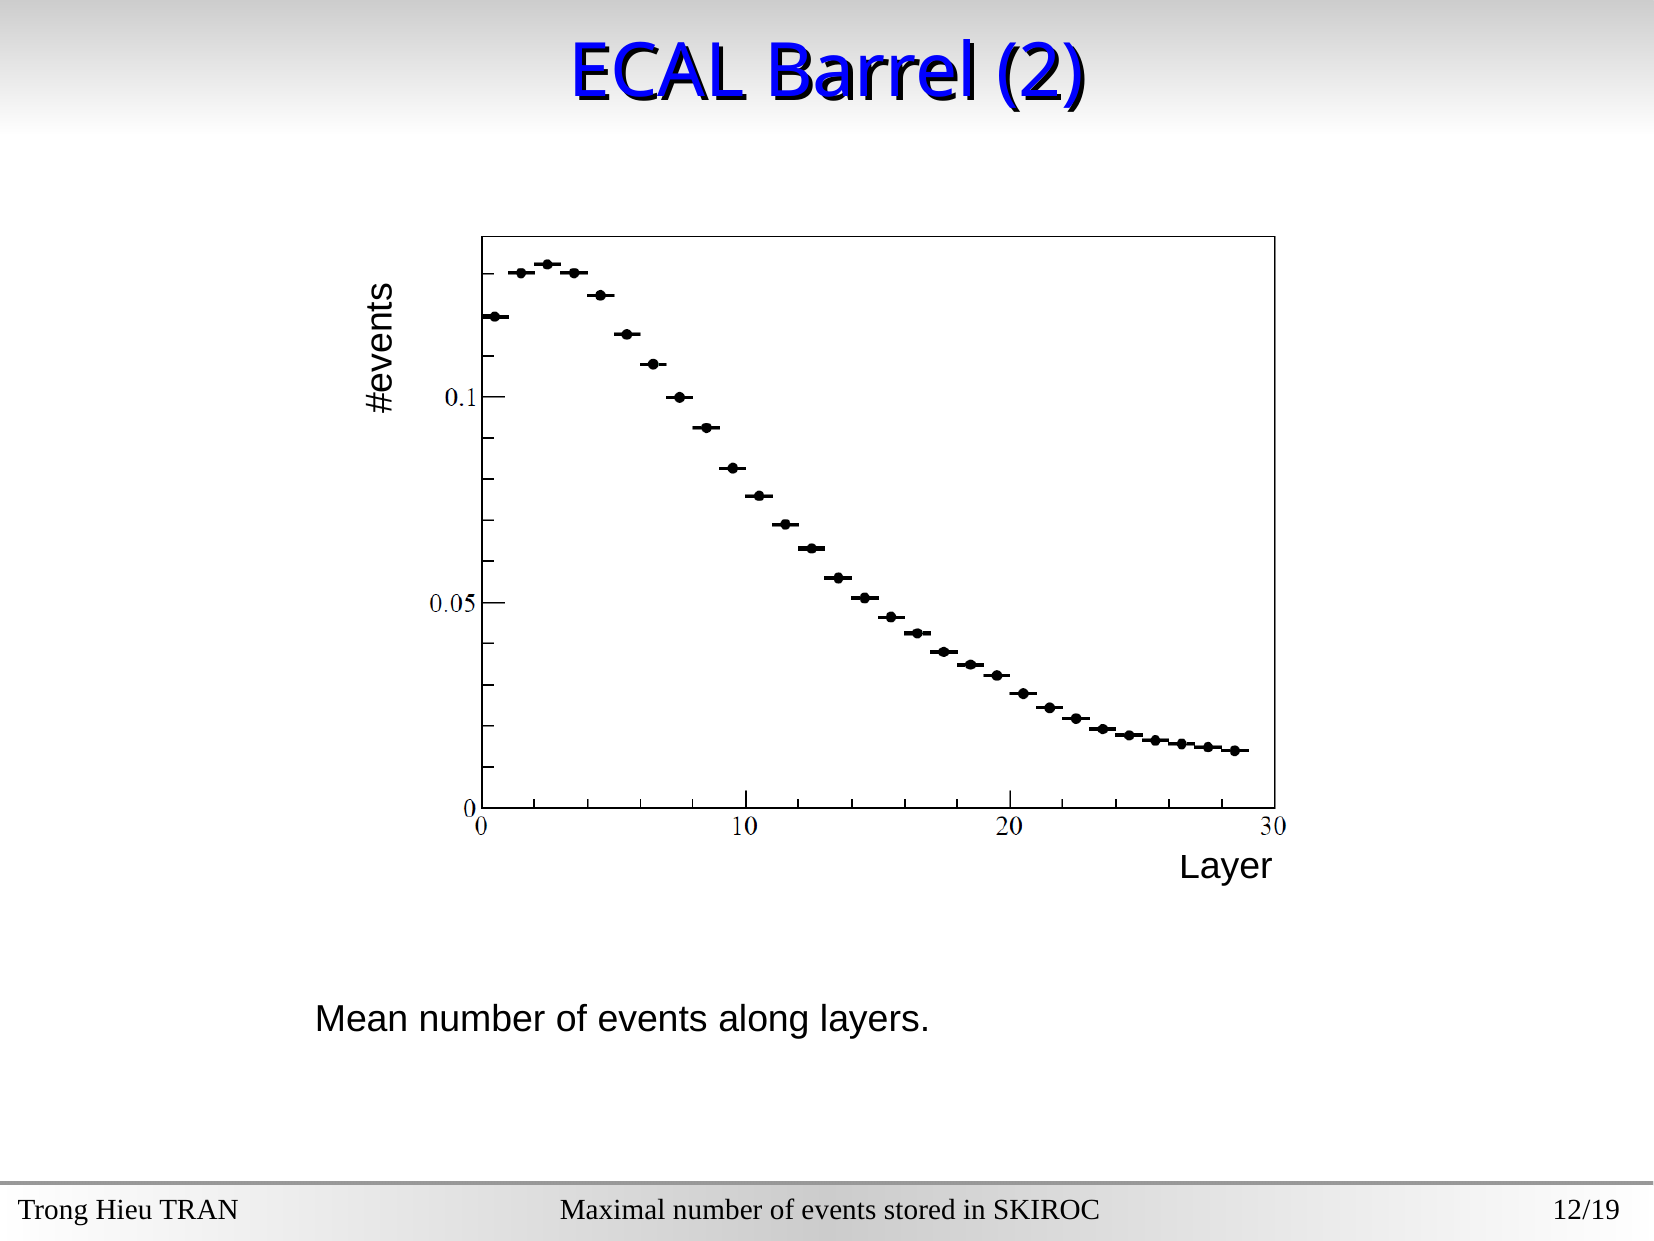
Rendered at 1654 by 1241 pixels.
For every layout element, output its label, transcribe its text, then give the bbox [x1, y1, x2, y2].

text_box Mean number of events along layers. [300, 990, 1471, 1047]
picture [420, 217, 1321, 856]
text_box Layer [1062, 856, 1288, 895]
title ECAL Barrel (2) [0, 0, 1654, 136]
text_box #events [350, 233, 408, 429]
